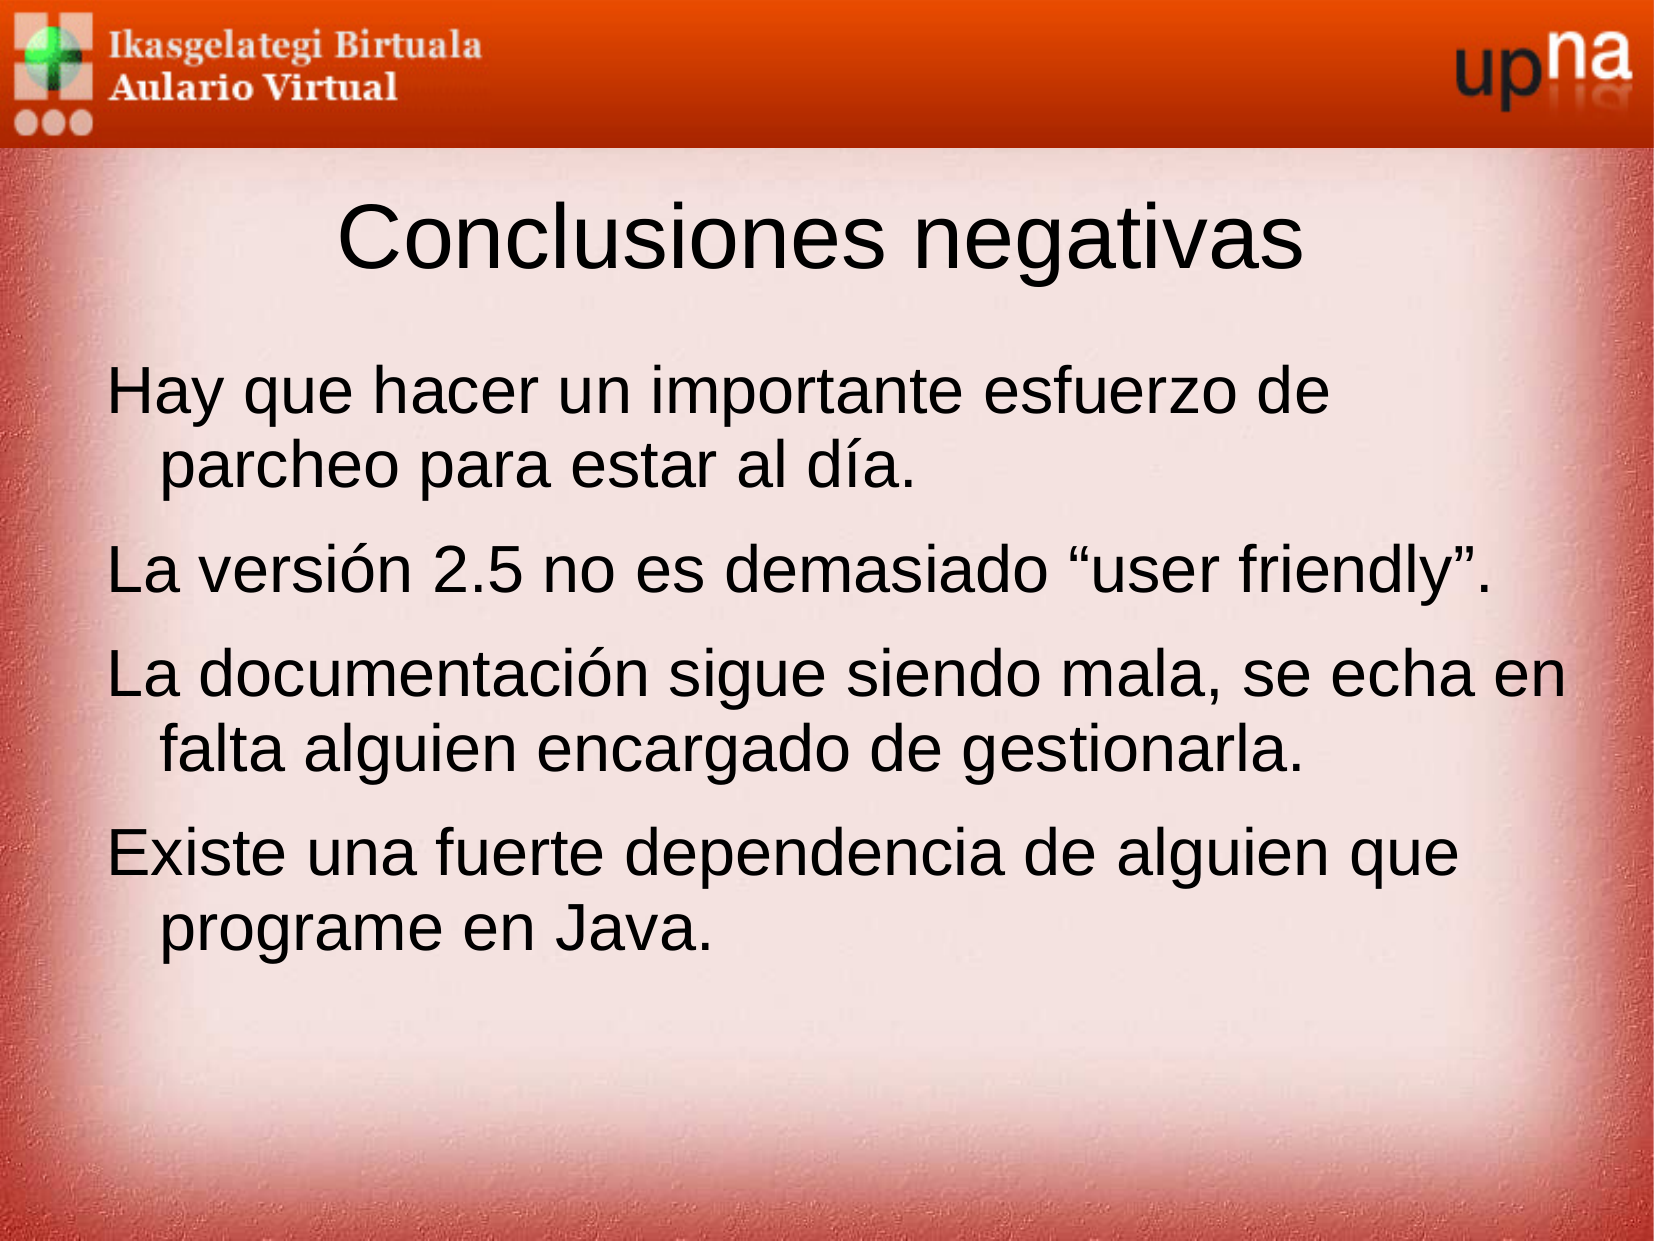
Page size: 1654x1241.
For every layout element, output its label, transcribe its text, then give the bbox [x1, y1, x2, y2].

picture [0, 0, 1654, 1241]
title Conclusiones negativas [77, 148, 1566, 326]
list Hay que hacer un importante esfuerzo de parcheo para estar al día. La versión 2.5 no es demasiado “user friendly”. La documentación sigue siendo mala, se echa en falta alguien encargado de gestionarla. Existe una fuerte dependencia de alguien que programe en Java. [88, 352, 1577, 1093]
